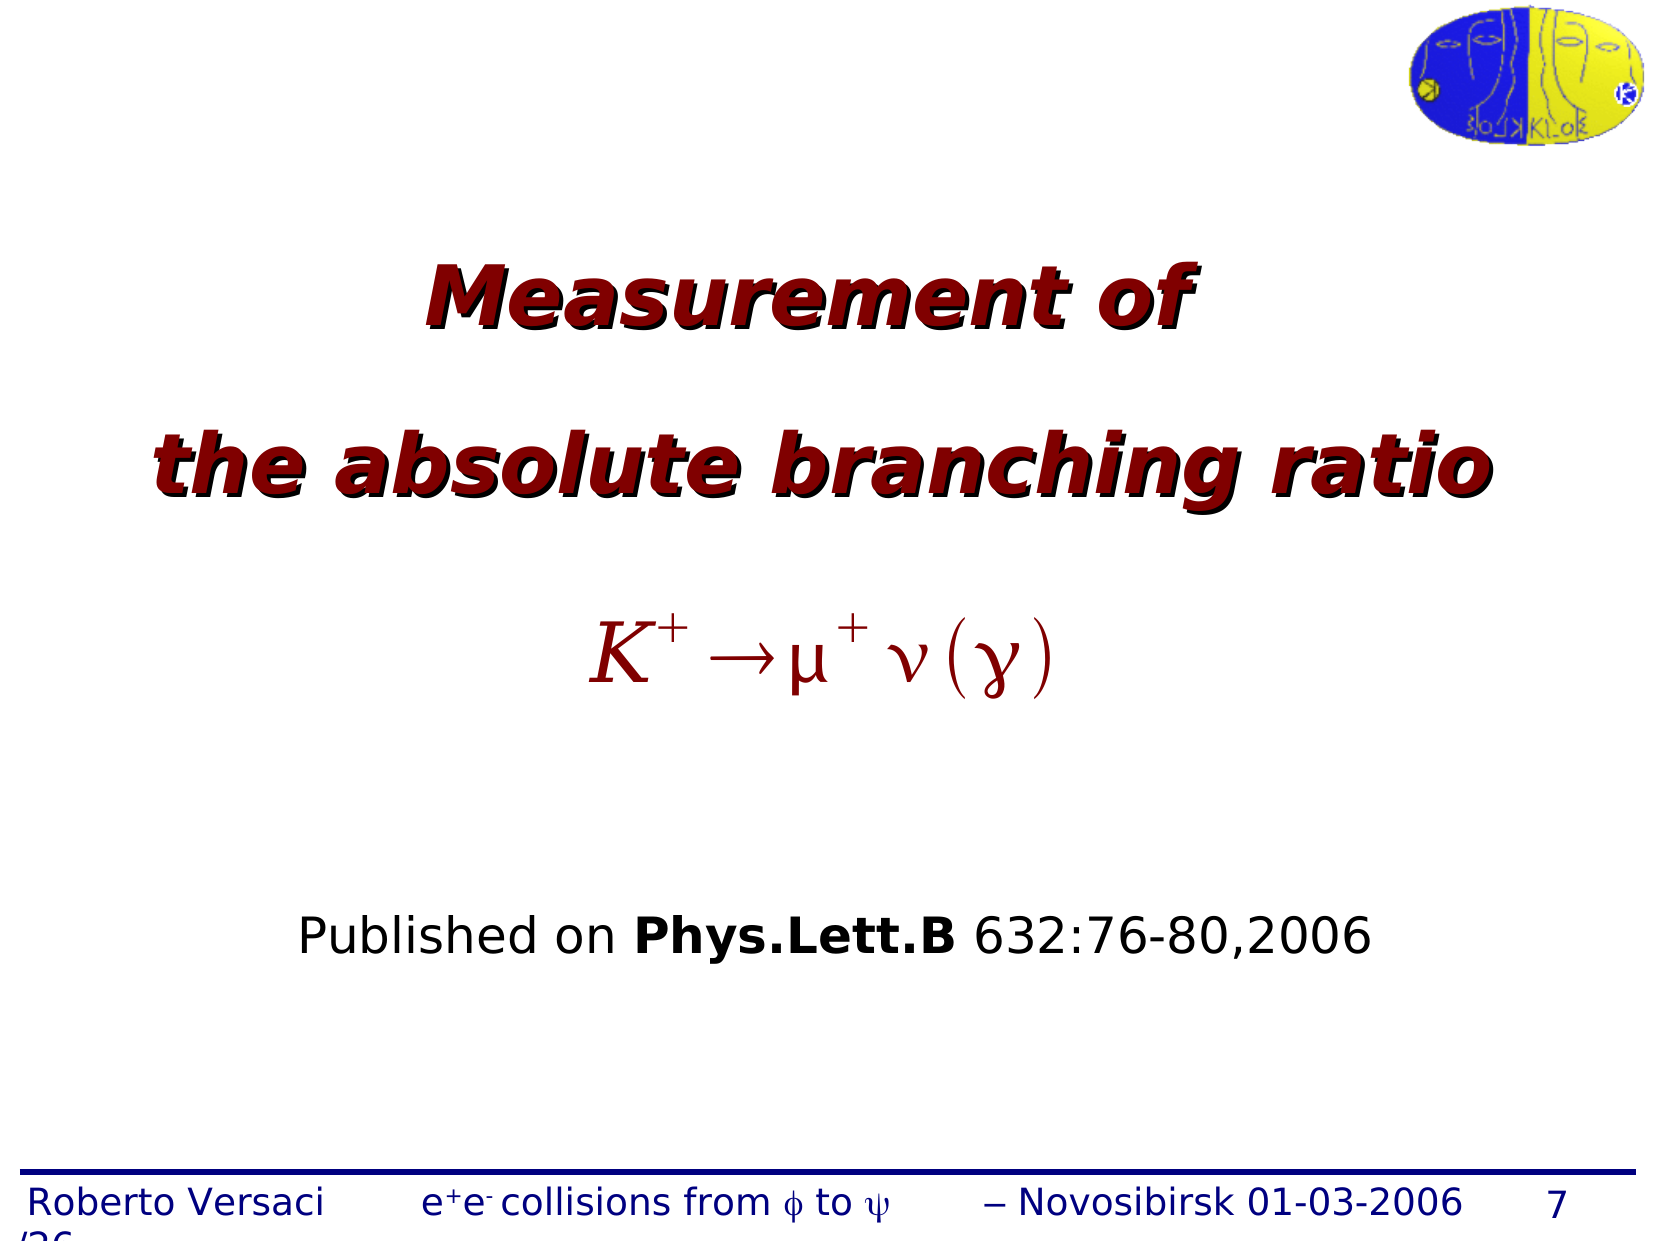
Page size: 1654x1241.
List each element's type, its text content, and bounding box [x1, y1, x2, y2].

picture [1398, 0, 1654, 151]
text_box Measurement of the absolute branching ratio [135, 241, 1509, 521]
chart [583, 595, 1063, 710]
text_box Published on Phys.Lett.B 632:76-80,2006 [282, 900, 1366, 974]
